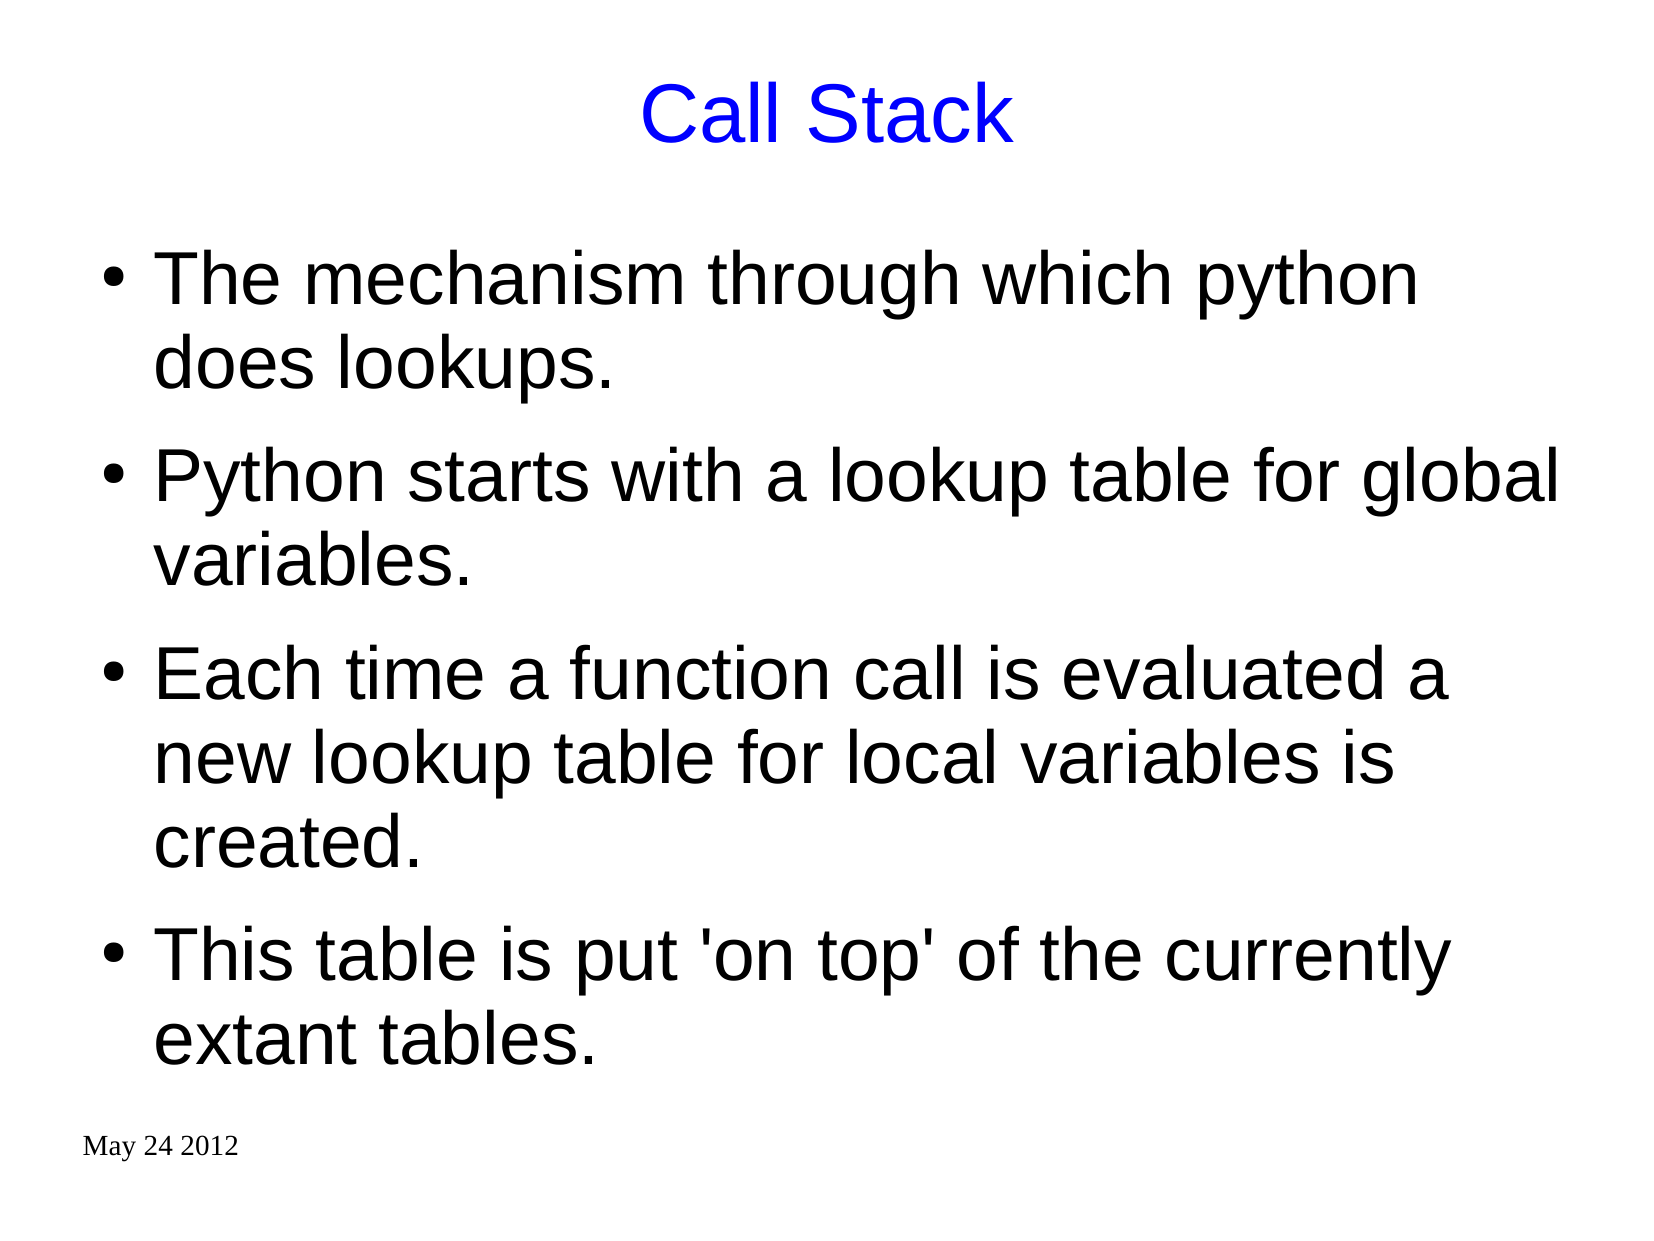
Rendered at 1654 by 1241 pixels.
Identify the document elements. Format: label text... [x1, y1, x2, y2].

list The mechanism through which python does lookups. Python starts with a lookup table for global variables. Each time a function call is evaluated a new lookup table for local variables is created. This table is put 'on top' of the currently extant tables. [82, 236, 1571, 1109]
title Call Stack [82, 49, 1571, 178]
